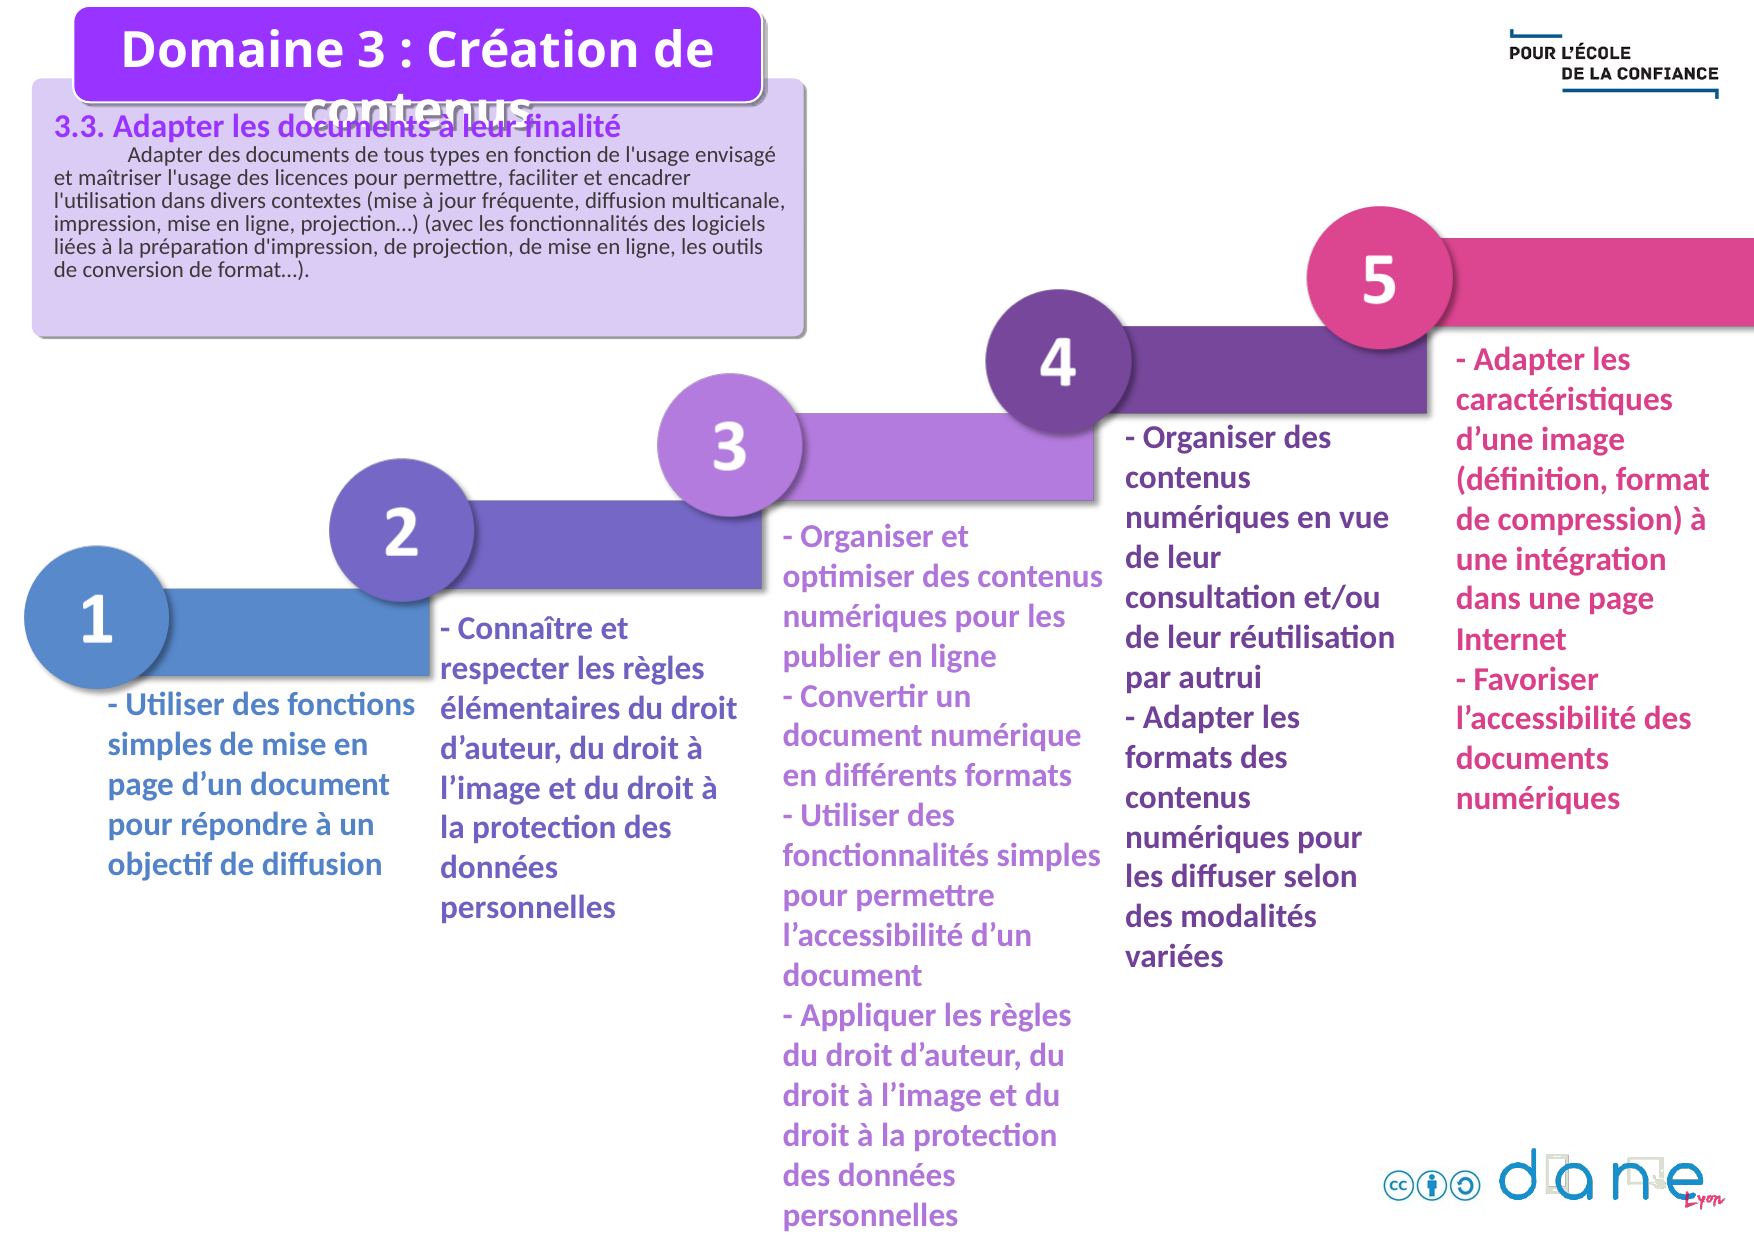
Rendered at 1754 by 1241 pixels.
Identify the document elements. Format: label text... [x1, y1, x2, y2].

text_box Domaine 3 : Création de contenus [73, 5, 763, 103]
text_box - Organiser des contenus numériques en vue de leur consultation et/ou de leur réutilisation par autrui - Adapter les formats des contenus numériques pour les diffuser selon des modalités variées [1110, 721, 1414, 982]
text_box - Utiliser des fonctions simples de mise en page d’un document pour répondre à un objectif de diffusion [93, 721, 425, 890]
text_box - Adapter les caractéristiques d’une image (définition, format de compression) à une intégration dans une page Internet - Favoriser l’accessibilité des documents numériques [1441, 721, 1754, 824]
text_box 3.3. Adapter les documents à leur finalité Adapter des documents de tous types en fonction de l'usage envisagé et maîtriser l'usage des licences pour permettre, faciliter et encadrer l'utilisation dans divers contextes (mise à jour fréquente, diffusion multicanale, impression, mise en ligne, projection…) (avec les fonctionnalités des logiciels liées à la préparation d'impression, de projection, de mise en ligne, les outils de conversion de format…). [39, 105, 804, 329]
picture [1364, 1139, 1729, 1214]
text_box - Connaître et respecter les règles élémentaires du droit d’auteur, du droit à l’image et du droit à la protection des données personnelles [425, 721, 755, 933]
text_box - Organiser et optimiser des contenus numériques pour les publier en ligne - Convertir un document numérique en différents formats - Utiliser des fonctionnalités simples pour permettre l’accessibilité d’un document - Appliquer les règles du droit d’auteur, du droit à l’image et du droit à la protection des données personnelles [768, 721, 1122, 1240]
picture [1493, 12, 1734, 113]
text_box [529, 78, 804, 105]
text_box [31, 78, 307, 202]
picture [20, 202, 1754, 721]
